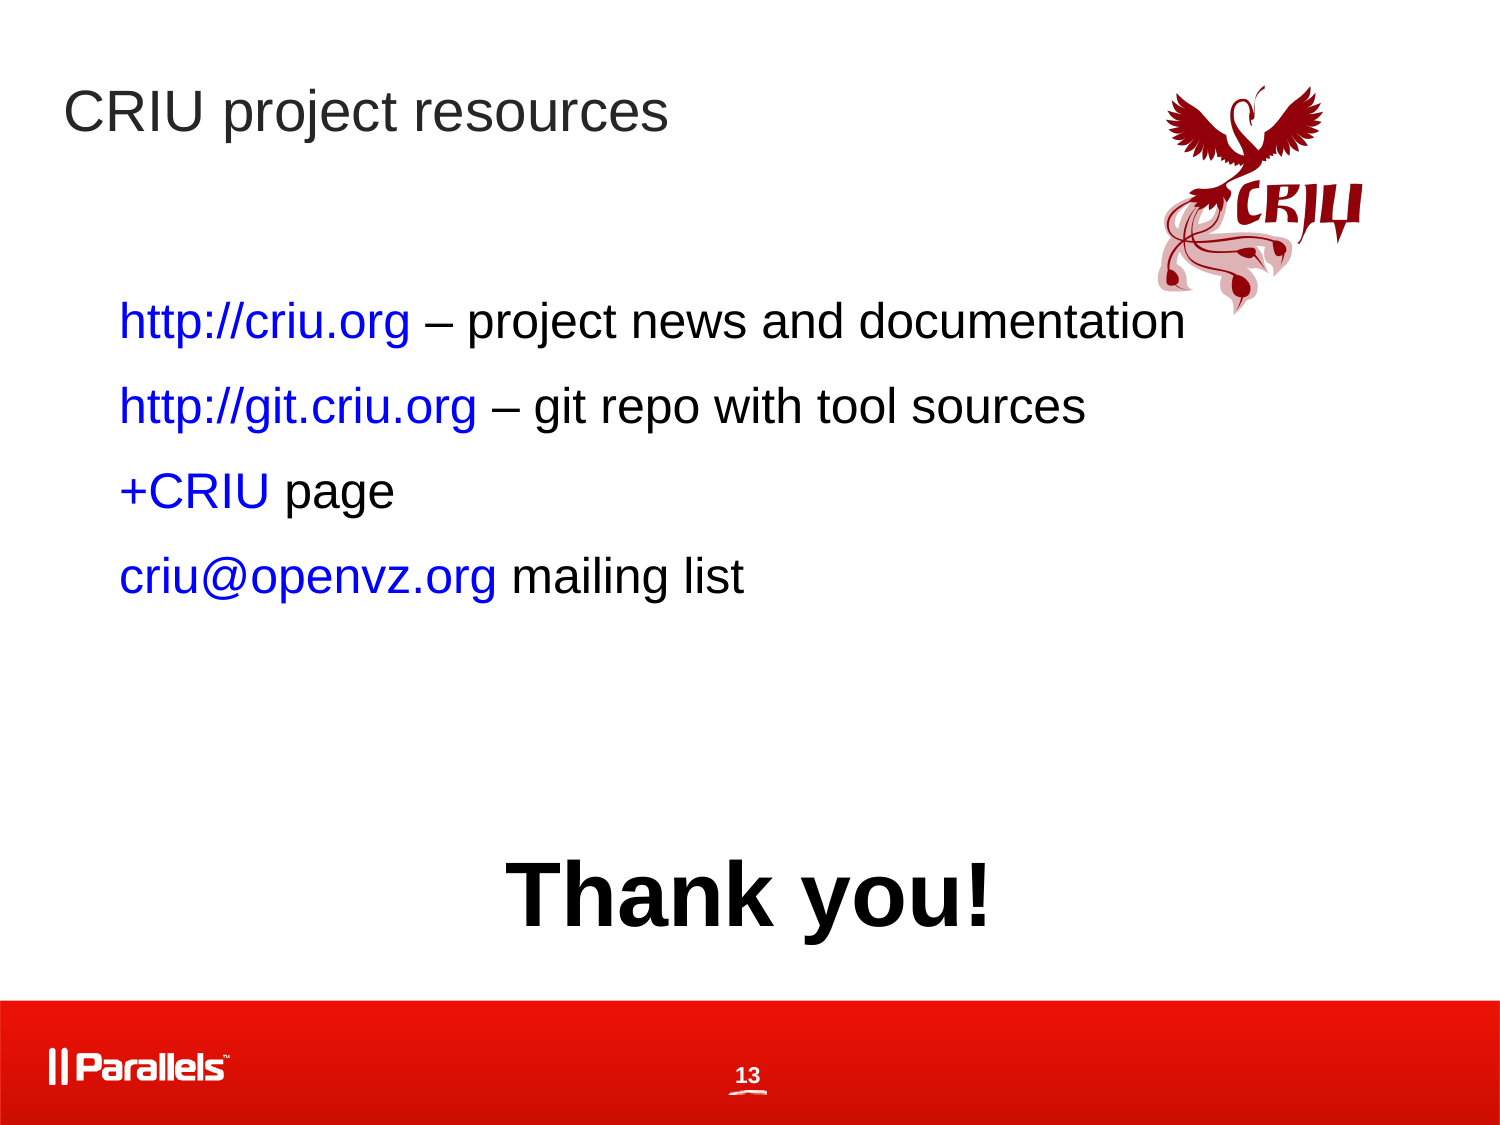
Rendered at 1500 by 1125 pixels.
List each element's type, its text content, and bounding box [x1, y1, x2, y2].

picture [49, 1046, 230, 1085]
list http://criu.org – project news and documentation http://git.criu.org – git repo with tool sources +CRIU page criu@openvz.org mailing list [47, 286, 1452, 854]
picture [727, 1090, 767, 1095]
text_box Thank you! [490, 839, 1010, 954]
title CRIU project resources [48, 10, 1454, 214]
picture [1143, 83, 1377, 317]
